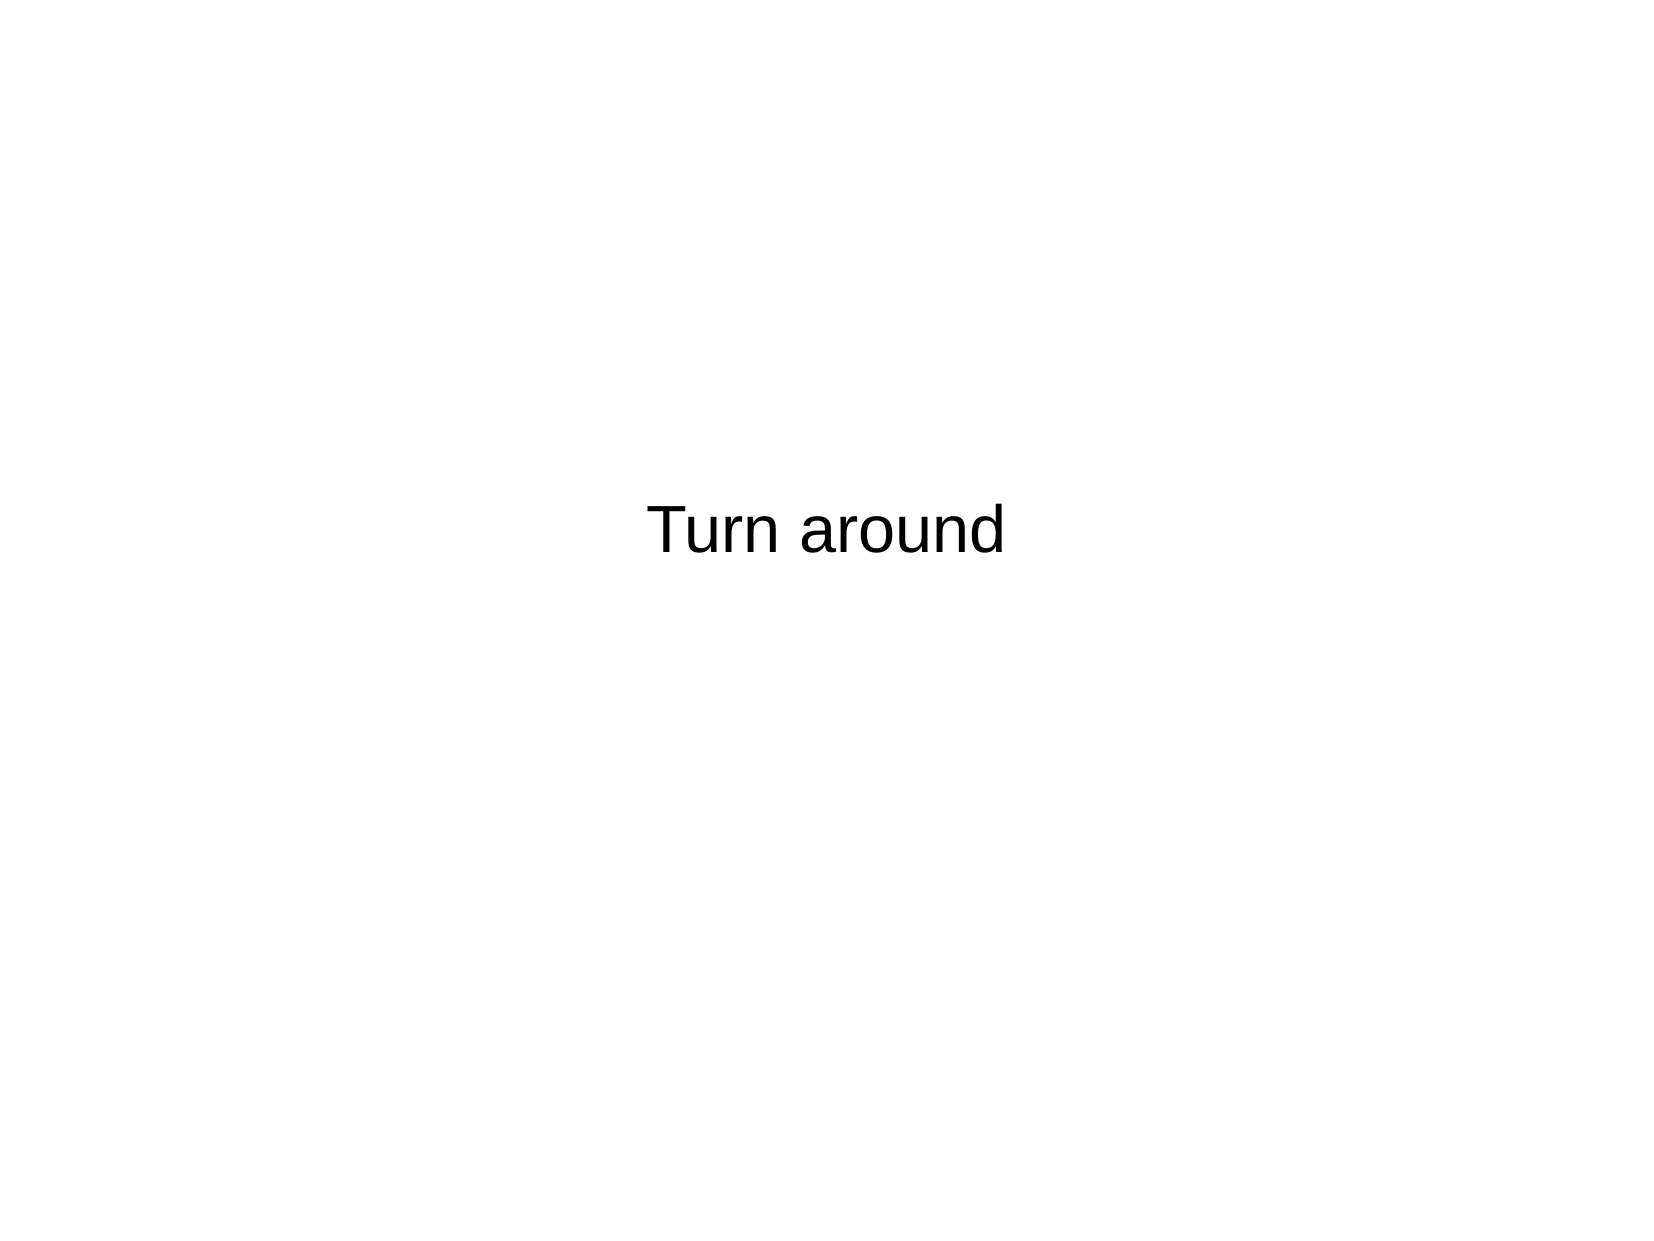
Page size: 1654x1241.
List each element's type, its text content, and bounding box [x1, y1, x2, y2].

subtitle Turn around [82, 49, 1571, 1010]
